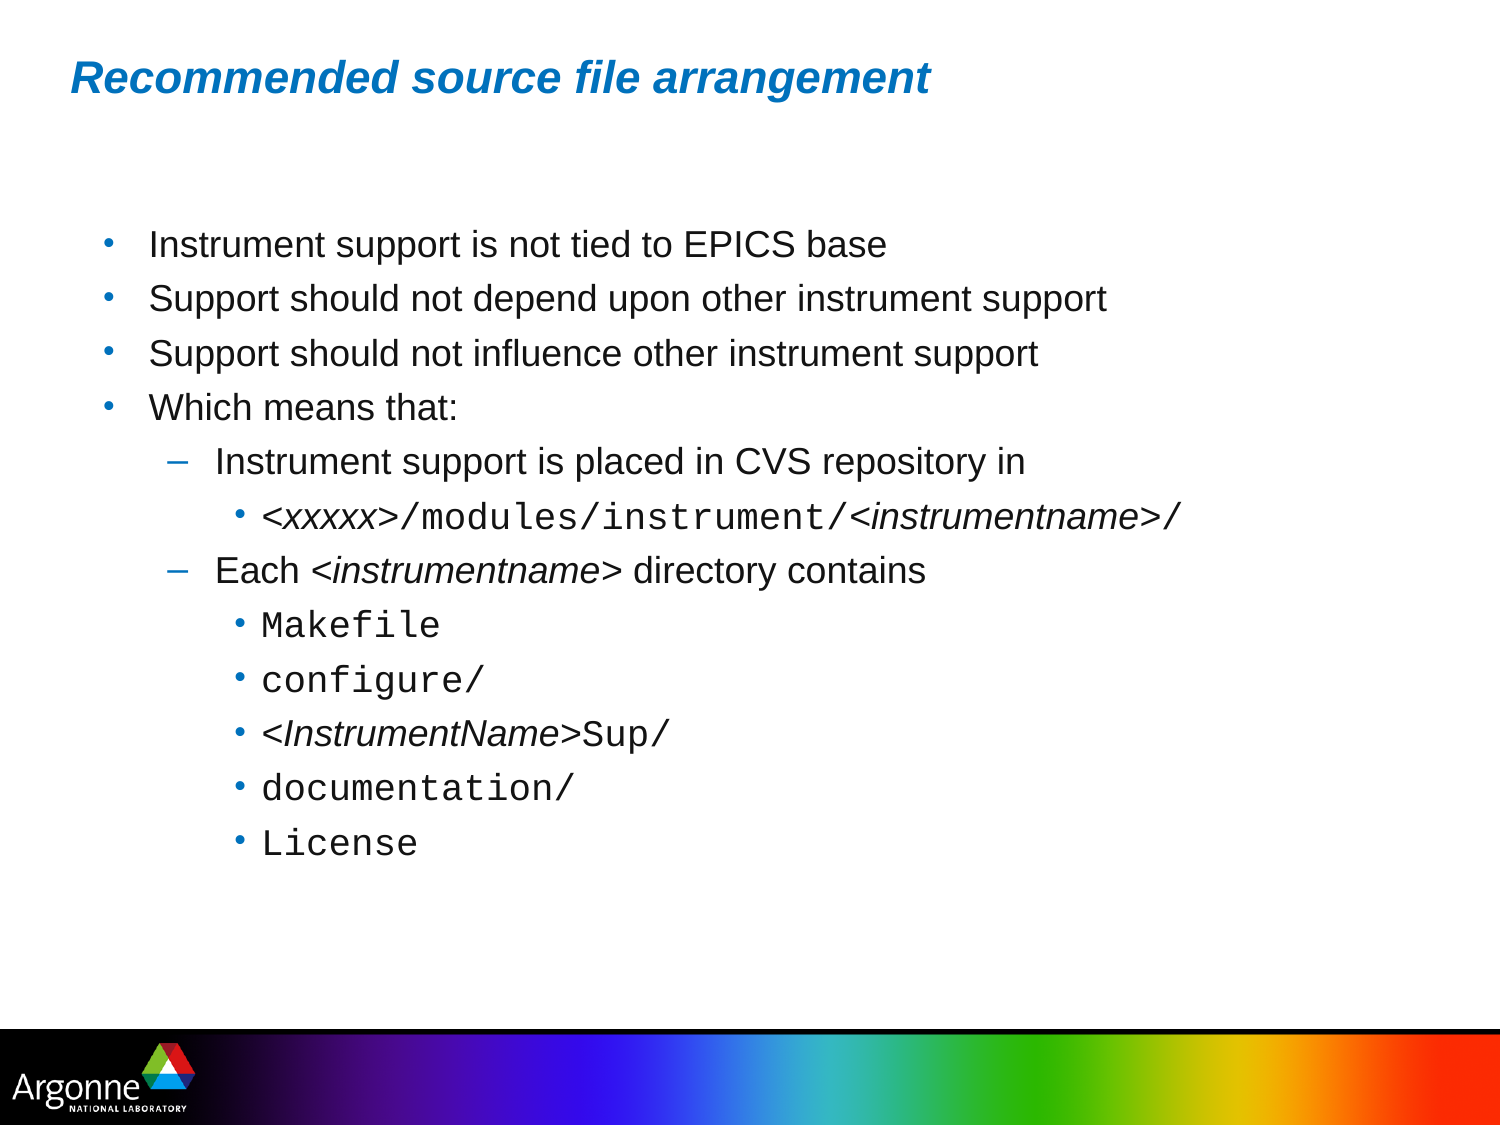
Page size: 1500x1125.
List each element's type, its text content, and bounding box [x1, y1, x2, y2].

picture [0, 1029, 1500, 1125]
title Recommended source file arrangement [55, 54, 1361, 112]
list Instrument support is not tied to EPICS base Support should not depend upon other instrument support Support should not influence other instrument support Which means that: Instrument support is placed in CVS repository in <xxxxx>/modules/instrument/<instrumentname>/ Each <instrumentname> directory contains Makefile configure/ <InstrumentName>Sup/ documentation/ License [87, 212, 1432, 871]
